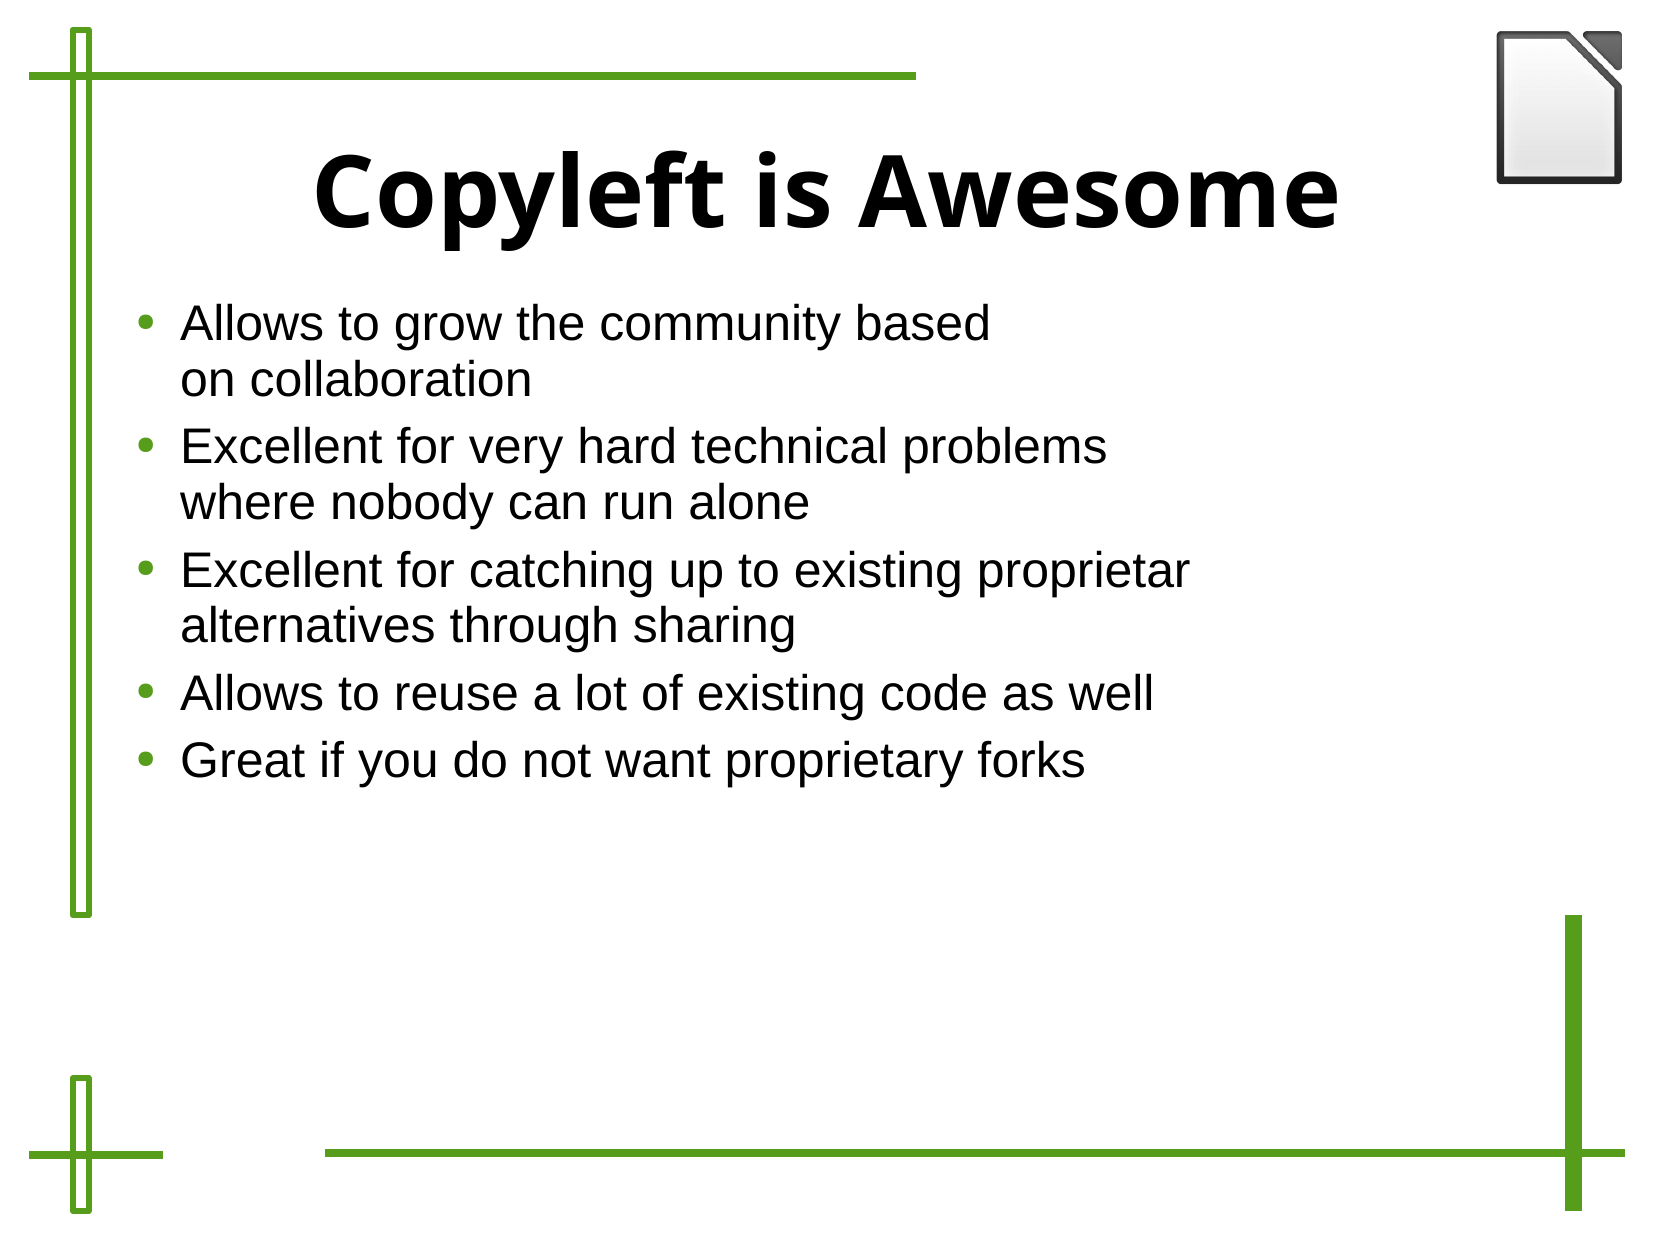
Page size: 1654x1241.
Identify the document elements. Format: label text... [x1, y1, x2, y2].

list Allows to grow the community based on collaboration Excellent for very hard technical problems where nobody can run alone Excellent for catching up to existing proprietar alternatives through sharing Allows to reuse a lot of existing code as well Great if you do not want proprietary forks [118, 295, 1536, 1123]
title Copyleft is Awesome [118, 118, 1536, 260]
picture [1494, 29, 1624, 186]
